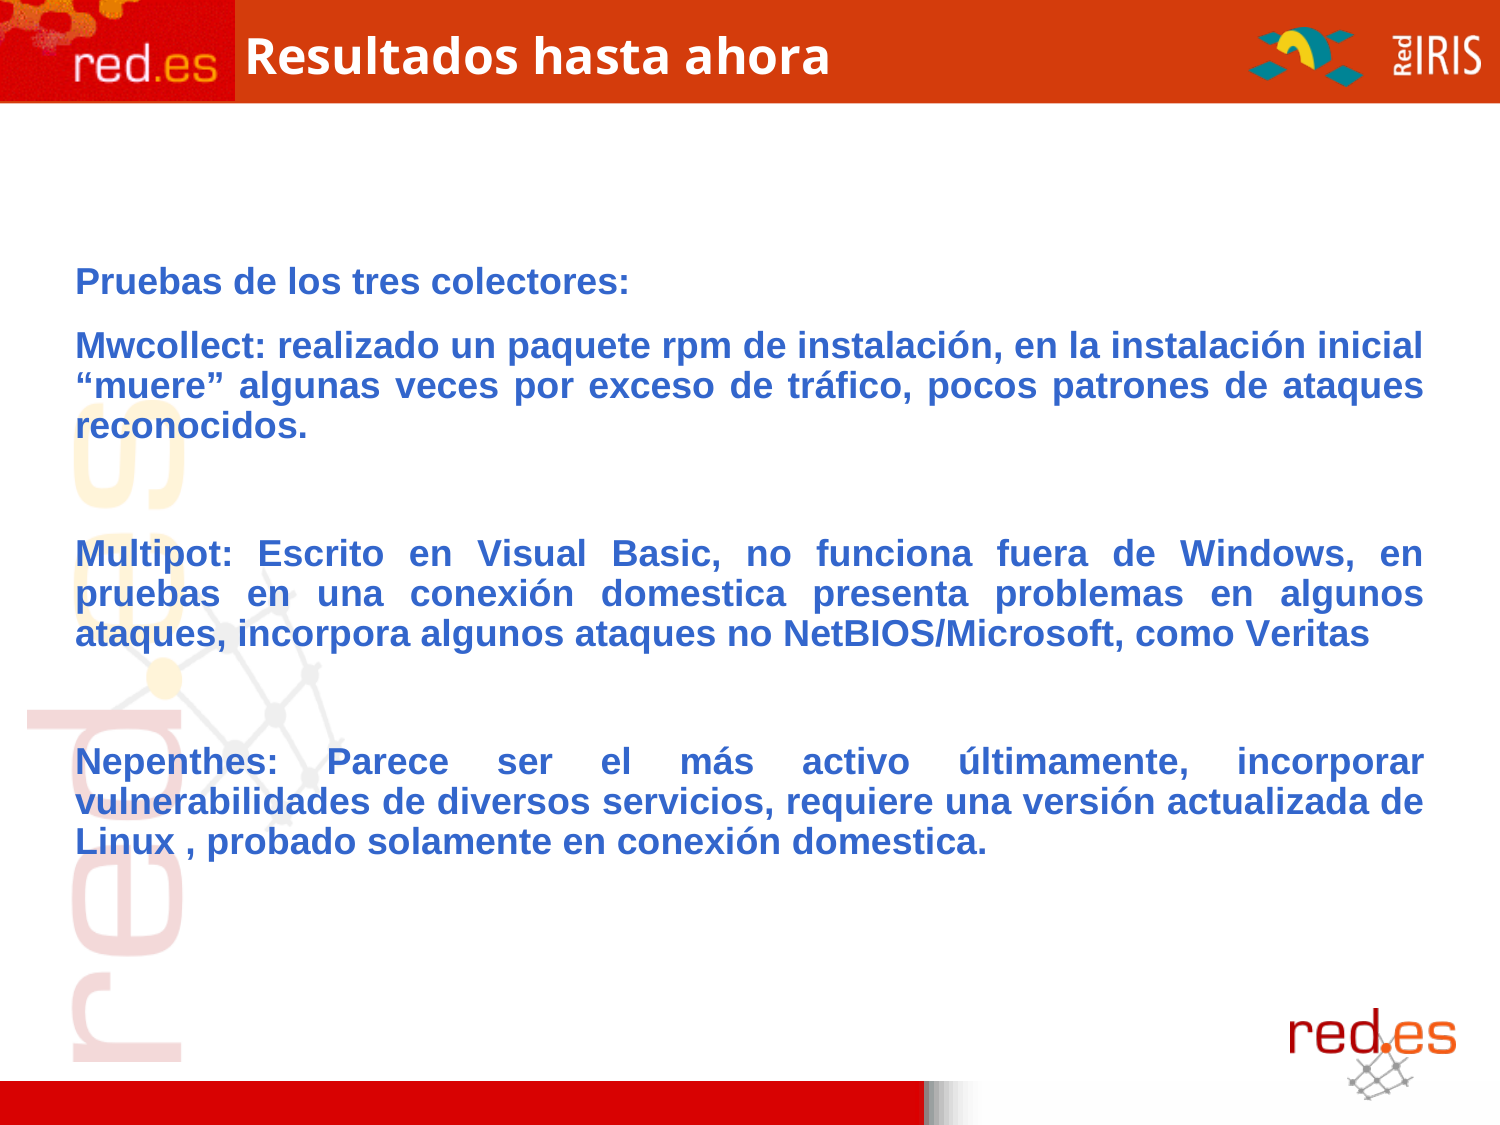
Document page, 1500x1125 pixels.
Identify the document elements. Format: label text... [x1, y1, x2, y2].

picture [27, 400, 345, 1062]
list Pruebas de los tres colectores: Mwcollect: realizado un paquete rpm de instalación, en la instalación inicial “muere” algunas veces por exceso de tráfico, pocos patrones de ataques reconocidos. Multipot: Escrito en Visual Basic, no funciona fuera de Windows, en pruebas en una conexión domestica presenta problemas en algunos ataques, incorpora algunos ataques no NetBIOS/Microsoft, como Veritas Nepenthes: Parece ser el más activo últimamente, incorporar vulnerabilidades de diversos servicios, requiere una versión actualizada de Linux , probado solamente en conexión domestica. [75, 262, 1426, 1006]
picture [0, 0, 235, 101]
picture [1412, 27, 1481, 87]
title Resultados hasta ahora [244, 0, 1412, 121]
picture [0, 1008, 1500, 1125]
